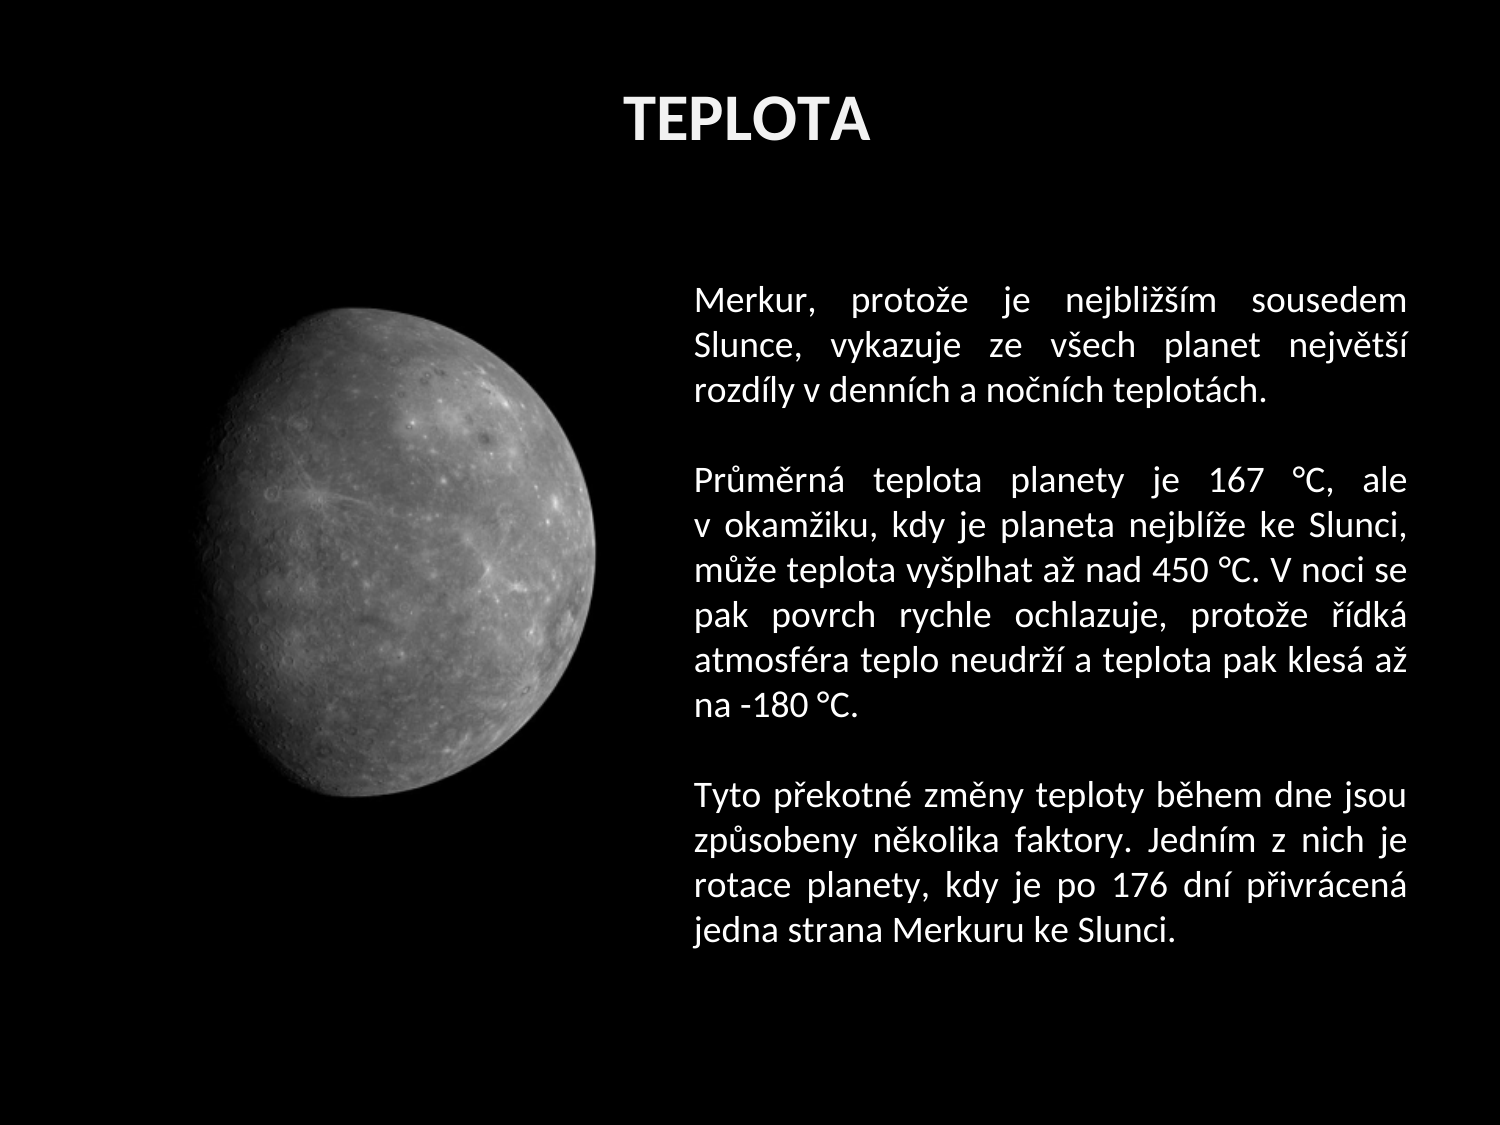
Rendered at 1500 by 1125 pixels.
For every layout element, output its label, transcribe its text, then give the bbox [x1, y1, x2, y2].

text_box TEPLOTA [608, 66, 887, 162]
picture [112, 290, 652, 831]
text_box Merkur, protože je nejbližším sousedem Slunce, vykazuje ze všech planet největší rozdíly v denních a nočních teplotách. Průměrná teplota planety je 167 °C, ale v okamžiku, kdy je planeta nejblíže ke Slunci, může teplota vyšplhat až nad 450 °C. V noci se pak povrch rychle ochlazuje, protože řídká atmosféra teplo neudrží a teplota pak klesá až na -180 °C. Tyto překotné změny teploty během dne jsou způsobeny několika faktory. Jedním z nich je rotace planety, kdy je po 176 dní přivrácená jedna strana Merkuru ke Slunci. [679, 267, 1424, 958]
